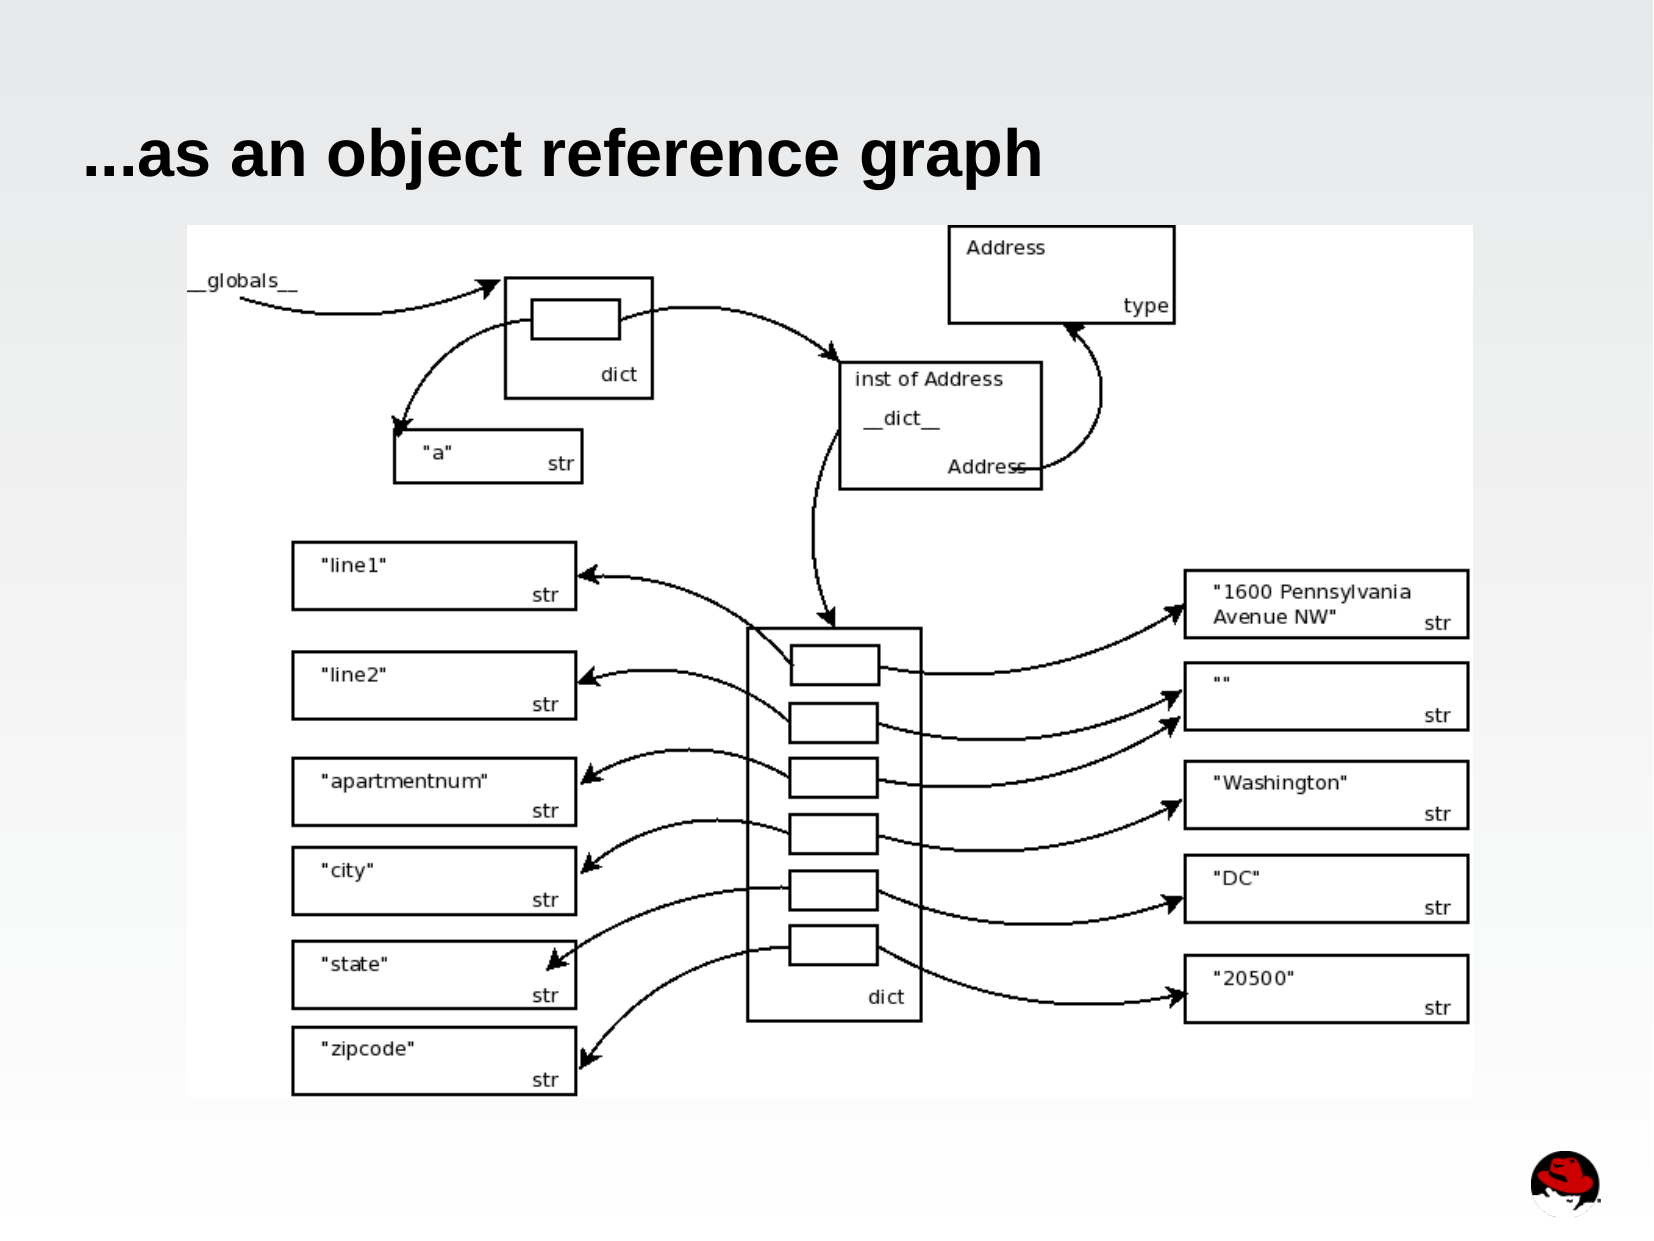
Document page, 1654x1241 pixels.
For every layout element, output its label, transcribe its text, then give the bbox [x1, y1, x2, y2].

title ...as an object reference graph [82, 49, 1571, 257]
picture [0, 0, 1654, 1241]
